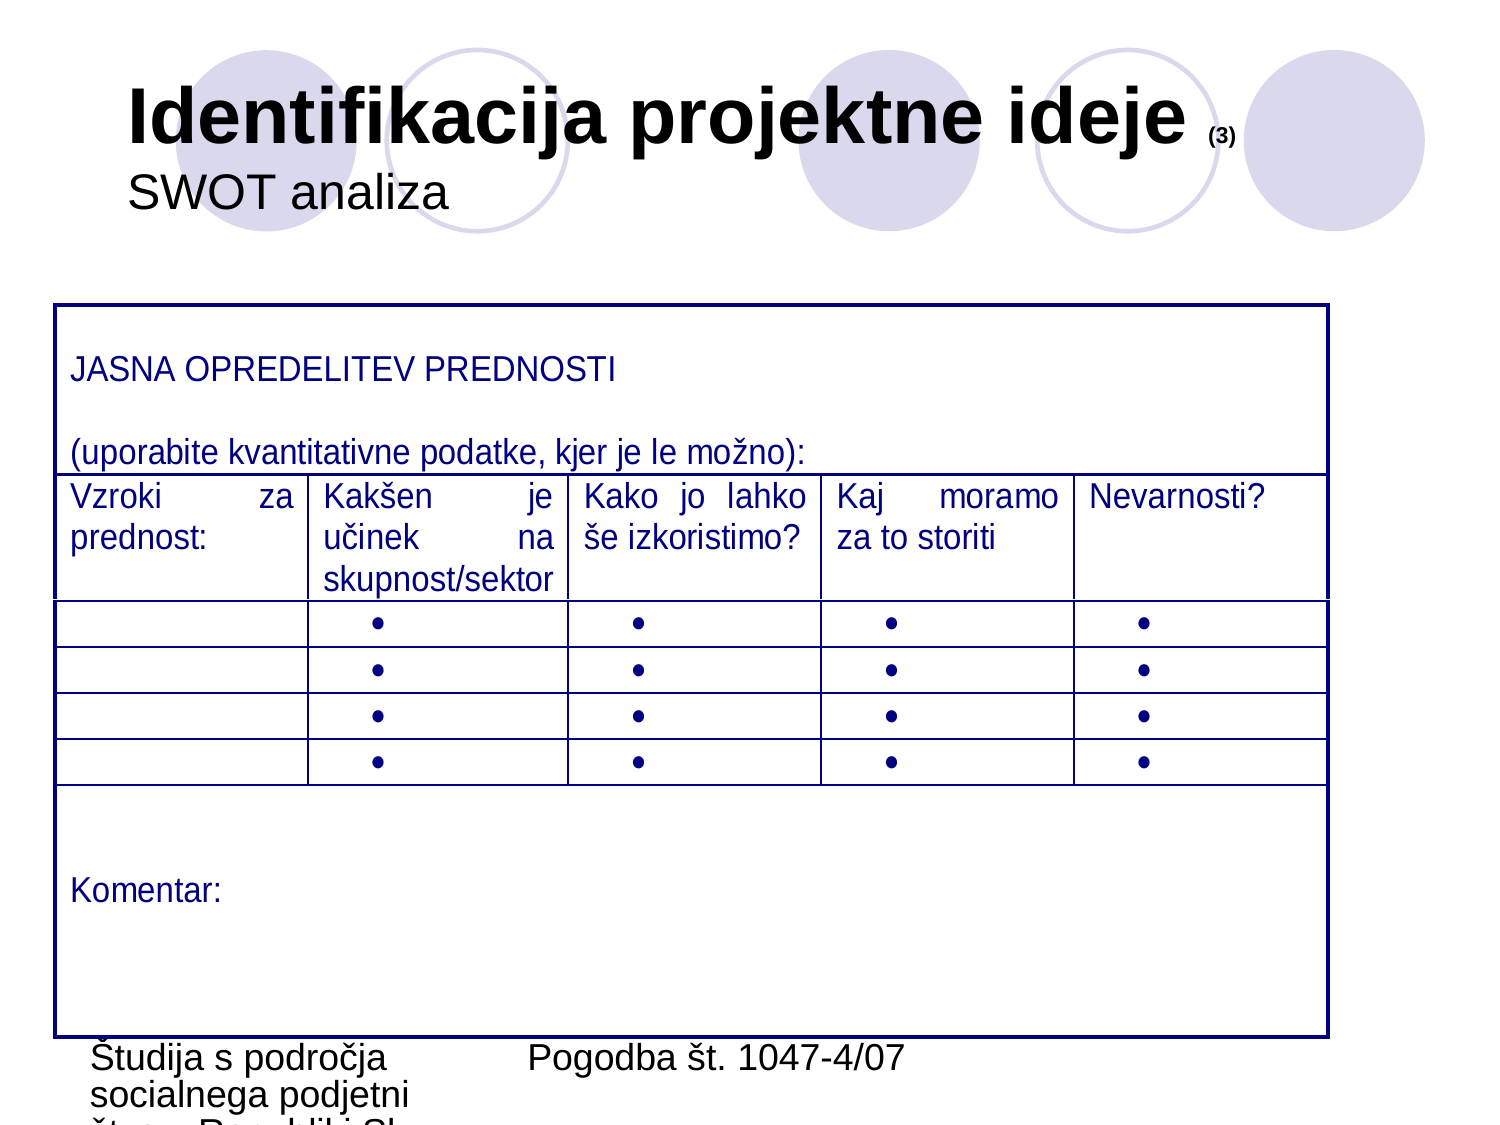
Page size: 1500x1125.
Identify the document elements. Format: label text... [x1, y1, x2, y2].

title Identifikacija projektne ideje (3) SWOT analiza [112, 56, 1463, 288]
picture [53, 302, 1459, 1083]
